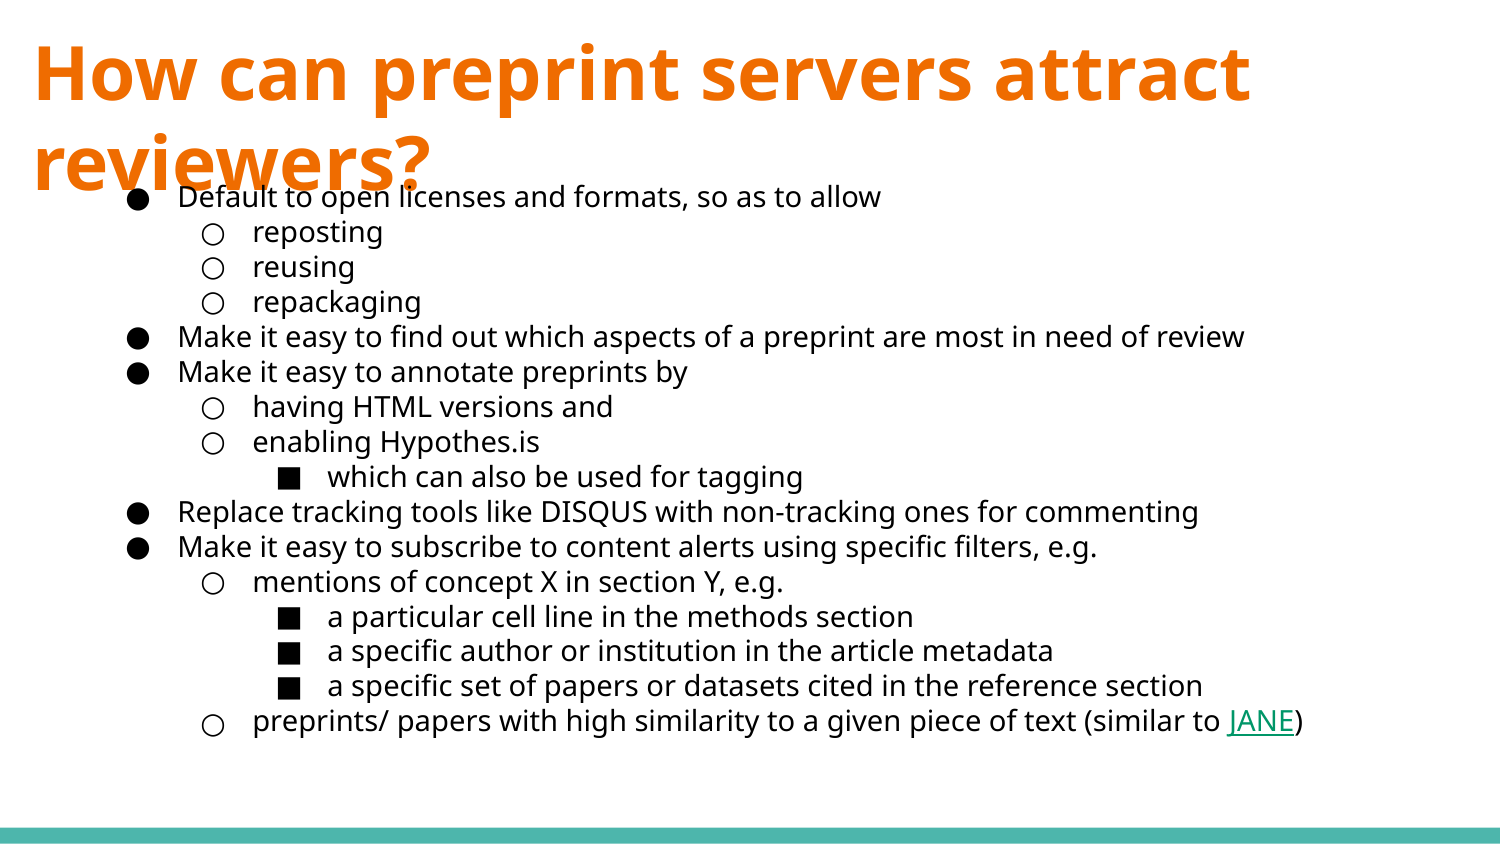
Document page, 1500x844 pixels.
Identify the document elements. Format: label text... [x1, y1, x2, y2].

text_box Default to open licenses and formats, so as to allow reposting reusing repackaging Make it easy to find out which aspects of a preprint are most in need of review Make it easy to annotate preprints by having HTML versions and enabling Hypothes.is which can also be used for tagging Replace tracking tools like DISQUS with non-tracking ones for commenting Make it easy to subscribe to content alerts using specific filters, e.g. mentions of concept X in section Y, e.g. a particular cell line in the methods section a specific author or institution in the article metadata a specific set of papers or datasets cited in the reference section preprints/ papers with high similarity to a given piece of text (similar to JANE) [87, 163, 1383, 768]
title How can preprint servers attract reviewers? [17, 10, 1500, 221]
